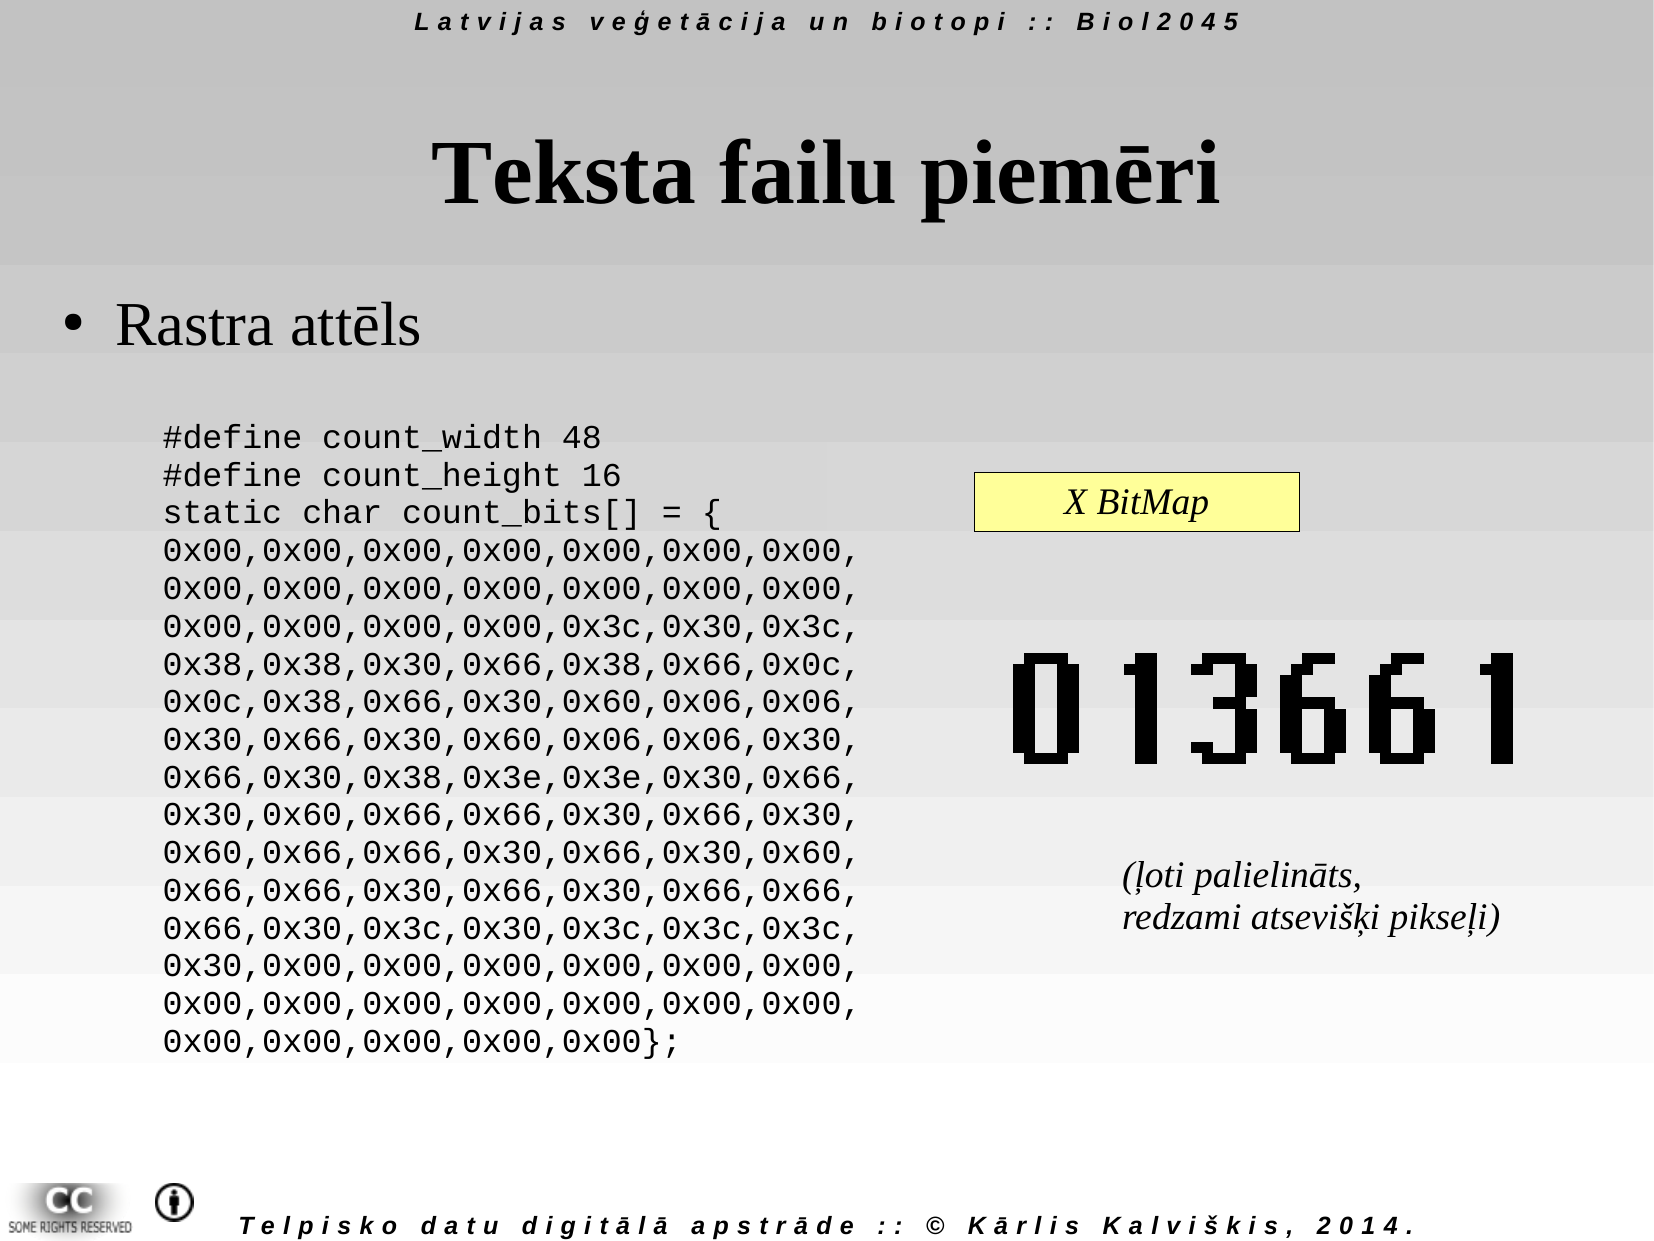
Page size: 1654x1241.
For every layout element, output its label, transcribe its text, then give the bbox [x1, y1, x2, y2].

text_box X BitMap [974, 472, 1300, 532]
picture [0, 0, 1654, 1241]
text_box (ļoti palielināts, redzami atsevišķi pikseļi) [1107, 847, 1516, 945]
title Teksta failu piemēri [29, 49, 1625, 296]
text_box #define count_width 48 #define count_height 16 static char count_bits[] = { 0x00,0x00,0x00,0x00,0x00,0x00,0x00, 0x00,0x00,0x00,0x00,0x00,0x00,0x00, 0x00,0x00,0x00,0x00,0x3c,0x30,0x3c, 0x38,0x38,0x30,0x66,0x38,0x66,0x0c, 0x0c,0x38,0x66,0x30,0x60,0x06,0x06, 0x30,0x66,0x30,0x60,0x06,0x06,0x30, 0x66,0x30,0x38,0x3e,0x3e,0x30,0x66, 0x30,0x60,0x66,0x66,0x30,0x66,0x30, 0x60,0x66,0x66,0x30,0x66,0x30,0x60, 0x66,0x66,0x30,0x66,0x30,0x66,0x66, 0x66,0x30,0x3c,0x30,0x3c,0x3c,0x3c, 0x30,0x00,0x00,0x00,0x00,0x00,0x00, 0x00,0x00,0x00,0x00,0x00,0x00,0x00, 0x00,0x00,0x00,0x00,0x00}; [147, 413, 878, 1134]
list Rastra attēls [44, 289, 1610, 1113]
